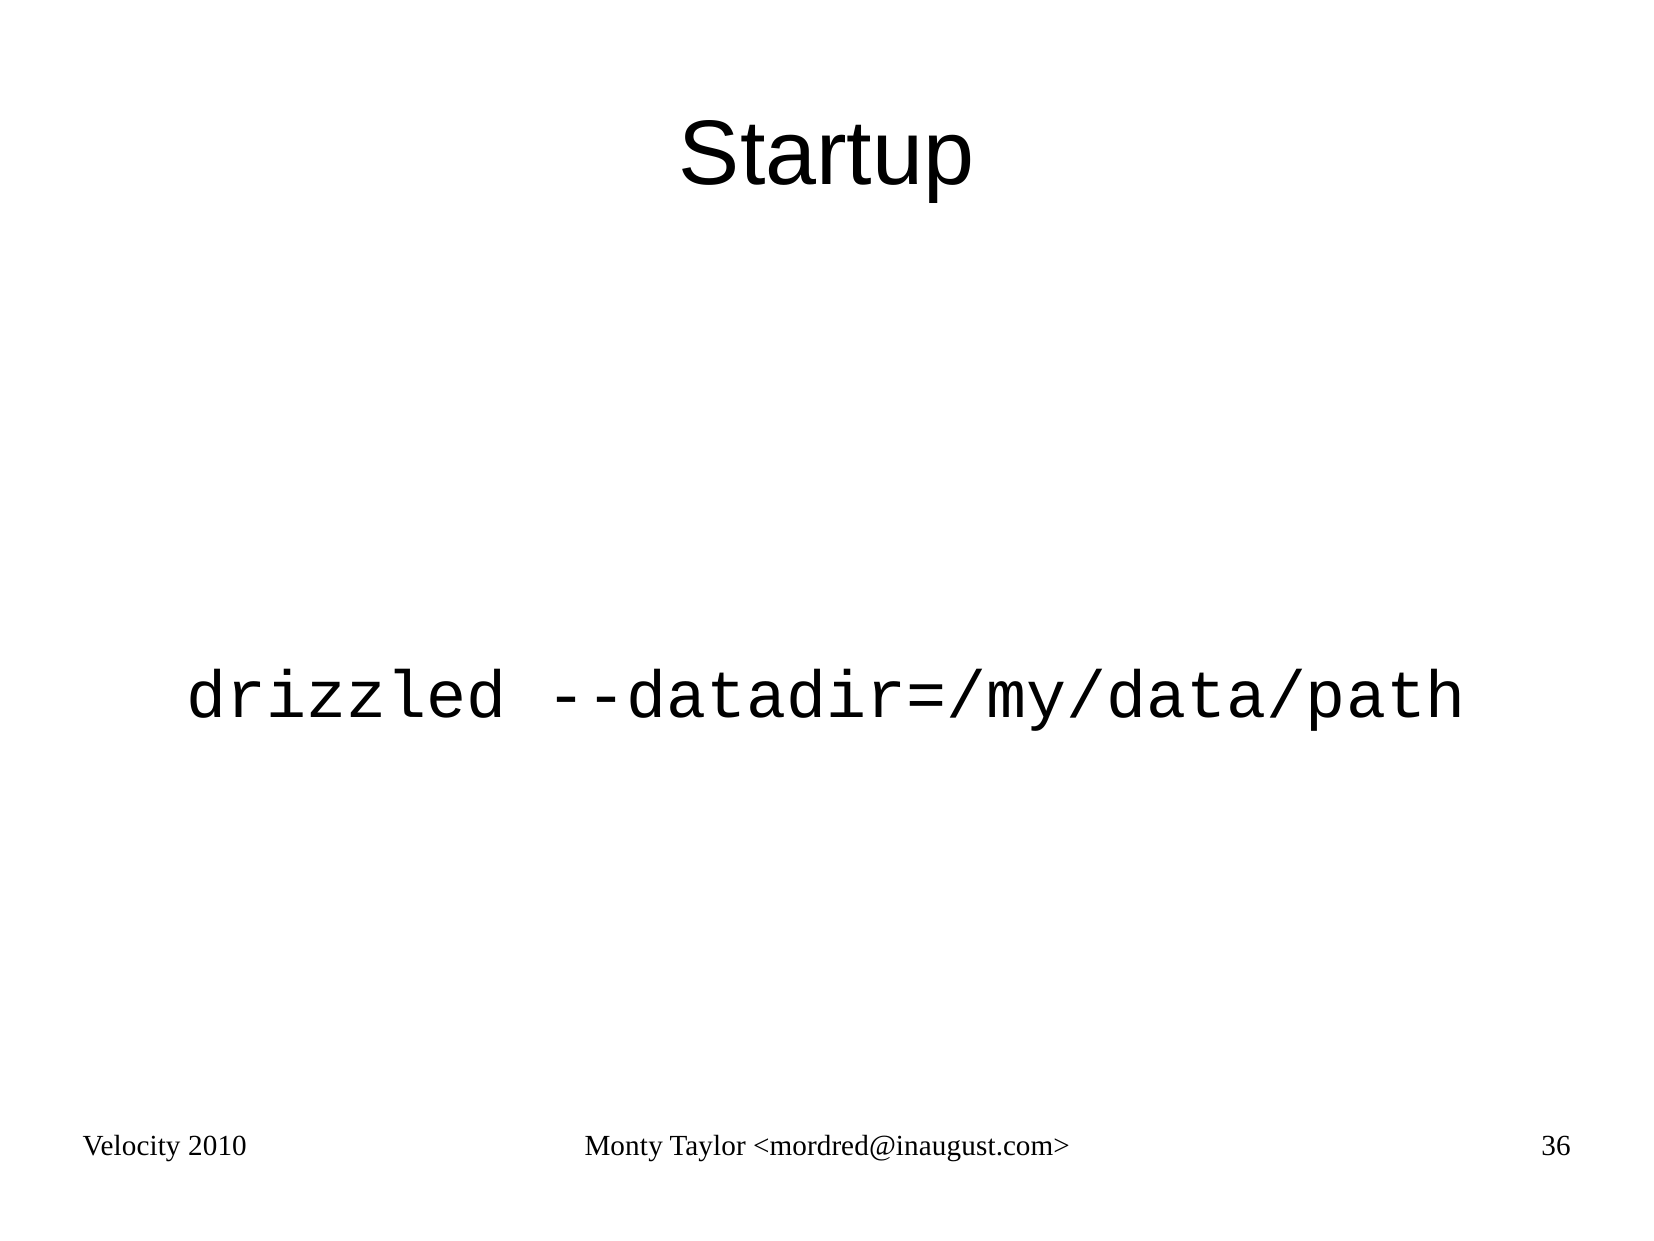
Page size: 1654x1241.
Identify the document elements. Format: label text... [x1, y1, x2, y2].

subtitle drizzled --datadir=/my/data/path [82, 297, 1571, 1102]
title Startup [82, 49, 1571, 257]
